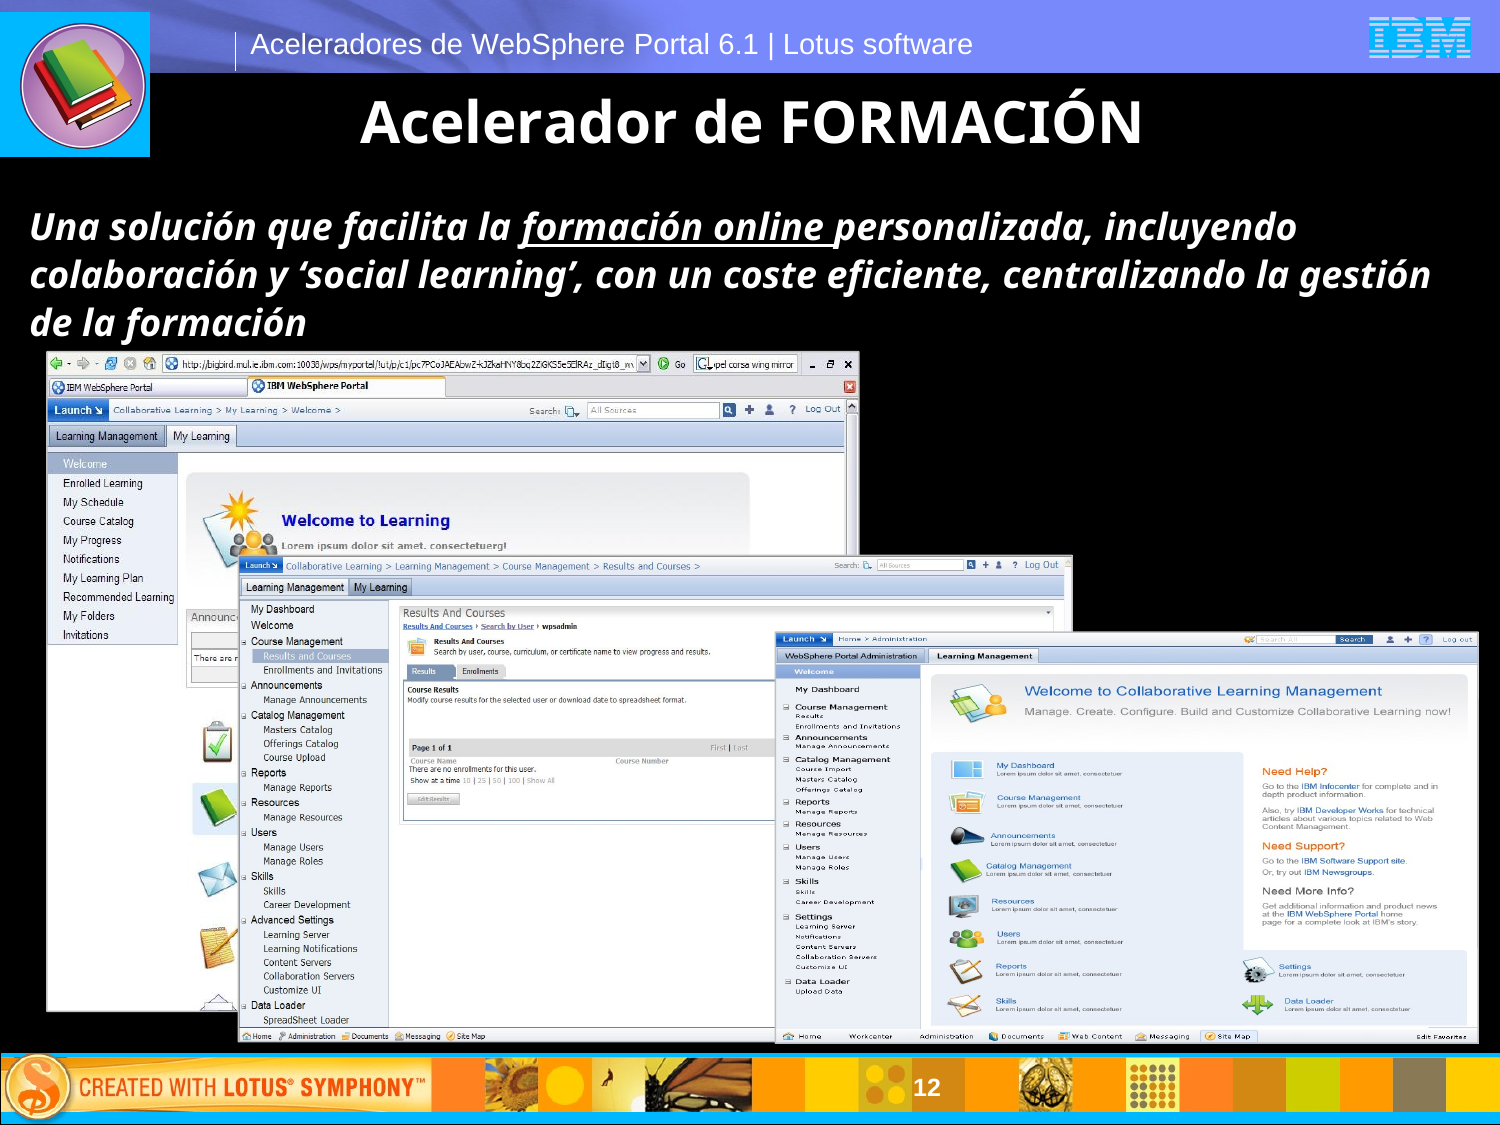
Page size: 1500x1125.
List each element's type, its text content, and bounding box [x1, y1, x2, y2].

picture [1, 1053, 1500, 1119]
picture [0, 0, 1500, 73]
text_box Acelerador de FORMACIÓN [140, 94, 1365, 169]
picture [777, 633, 1477, 1042]
picture [48, 353, 858, 1010]
picture [240, 557, 1071, 1040]
text_box Una solución que facilita la formación online personalizada, incluyendo colaboración y ‘social learning’, con un coste eficiente, centralizando la gestión de la formación [0, 195, 1500, 333]
picture [21, 24, 145, 149]
